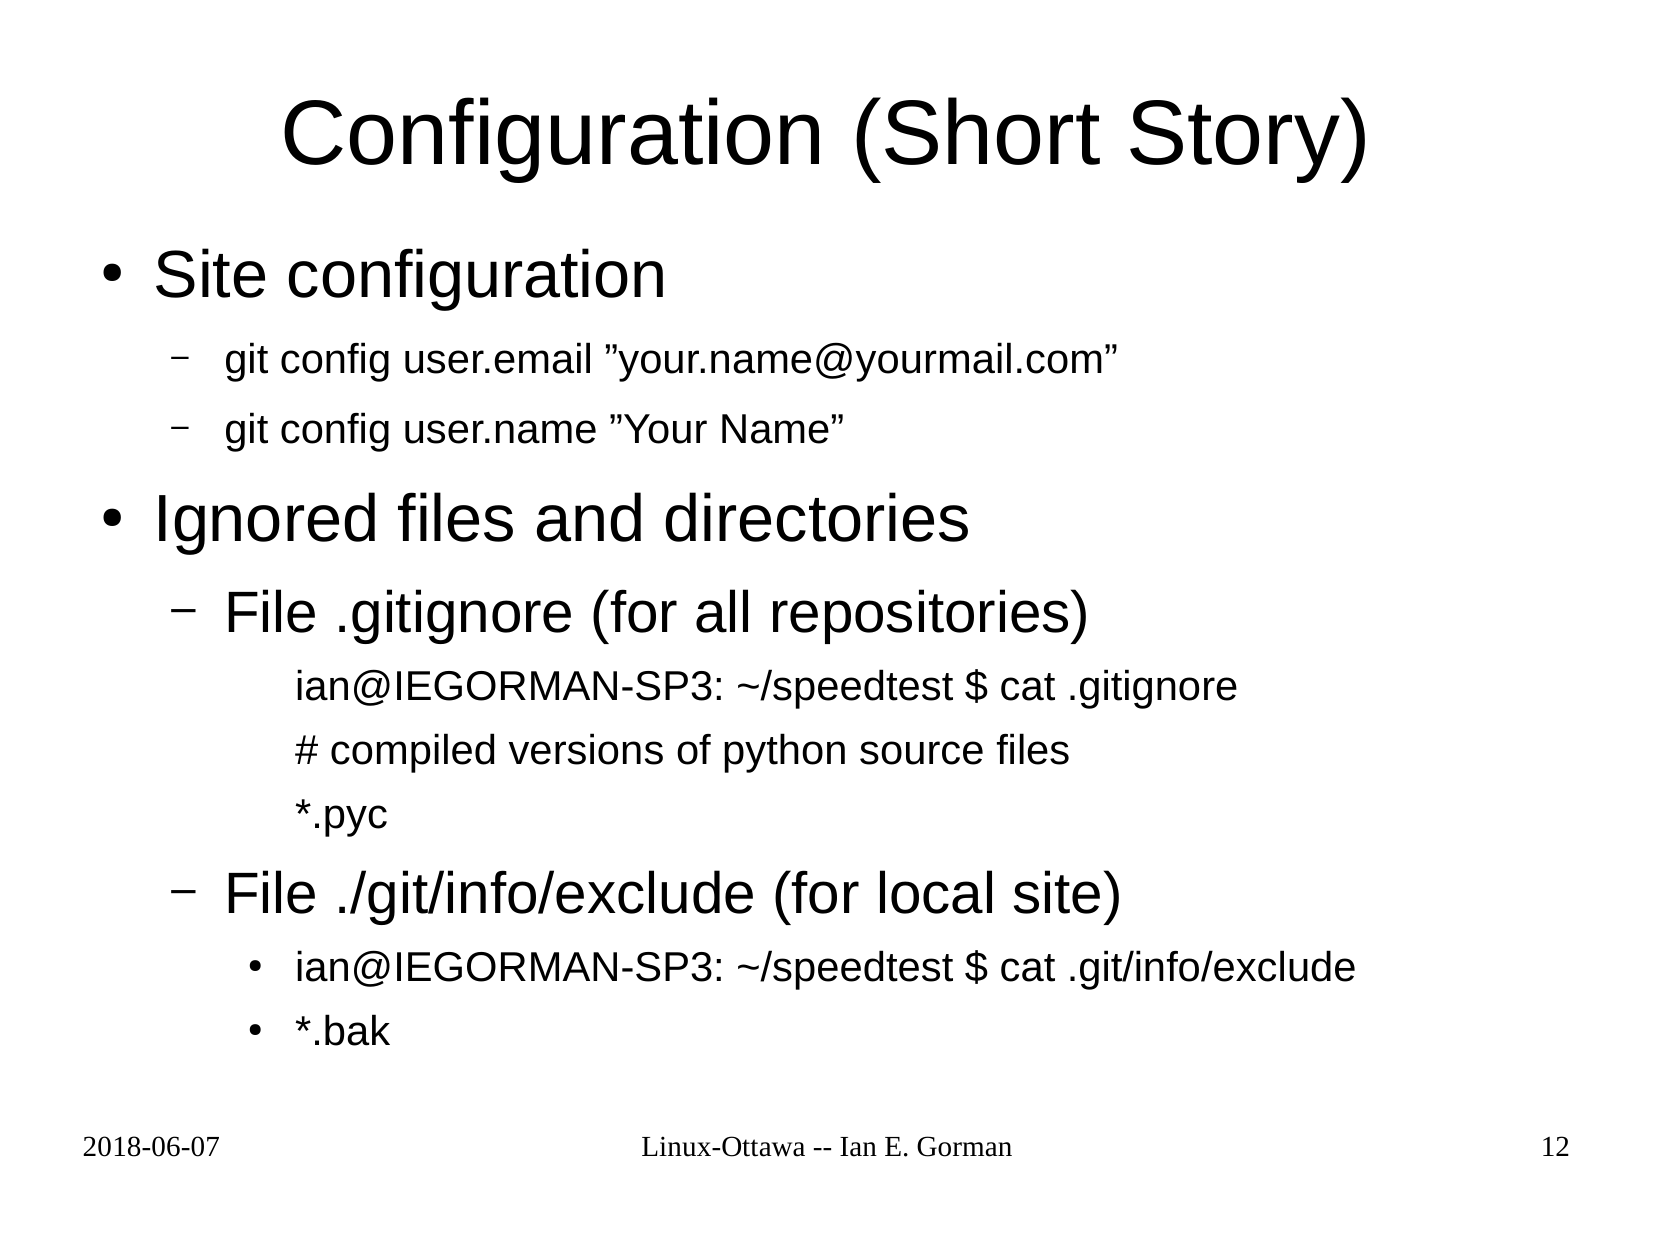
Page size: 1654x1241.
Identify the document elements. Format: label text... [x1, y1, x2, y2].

title Configuration (Short Story) [82, 49, 1571, 217]
list Site configuration git config user.email ”your.name@yourmail.com” git config user.name ”Your Name” Ignored files and directories File .gitignore (for all repositories) ian@IEGORMAN-SP3: ~/speedtest $ cat .gitignore # compiled versions of python source files *.pyc File ./git/info/exclude (for local site) ian@IEGORMAN-SP3: ~/speedtest $ cat .git/info/exclude *.bak [82, 236, 1571, 1096]
